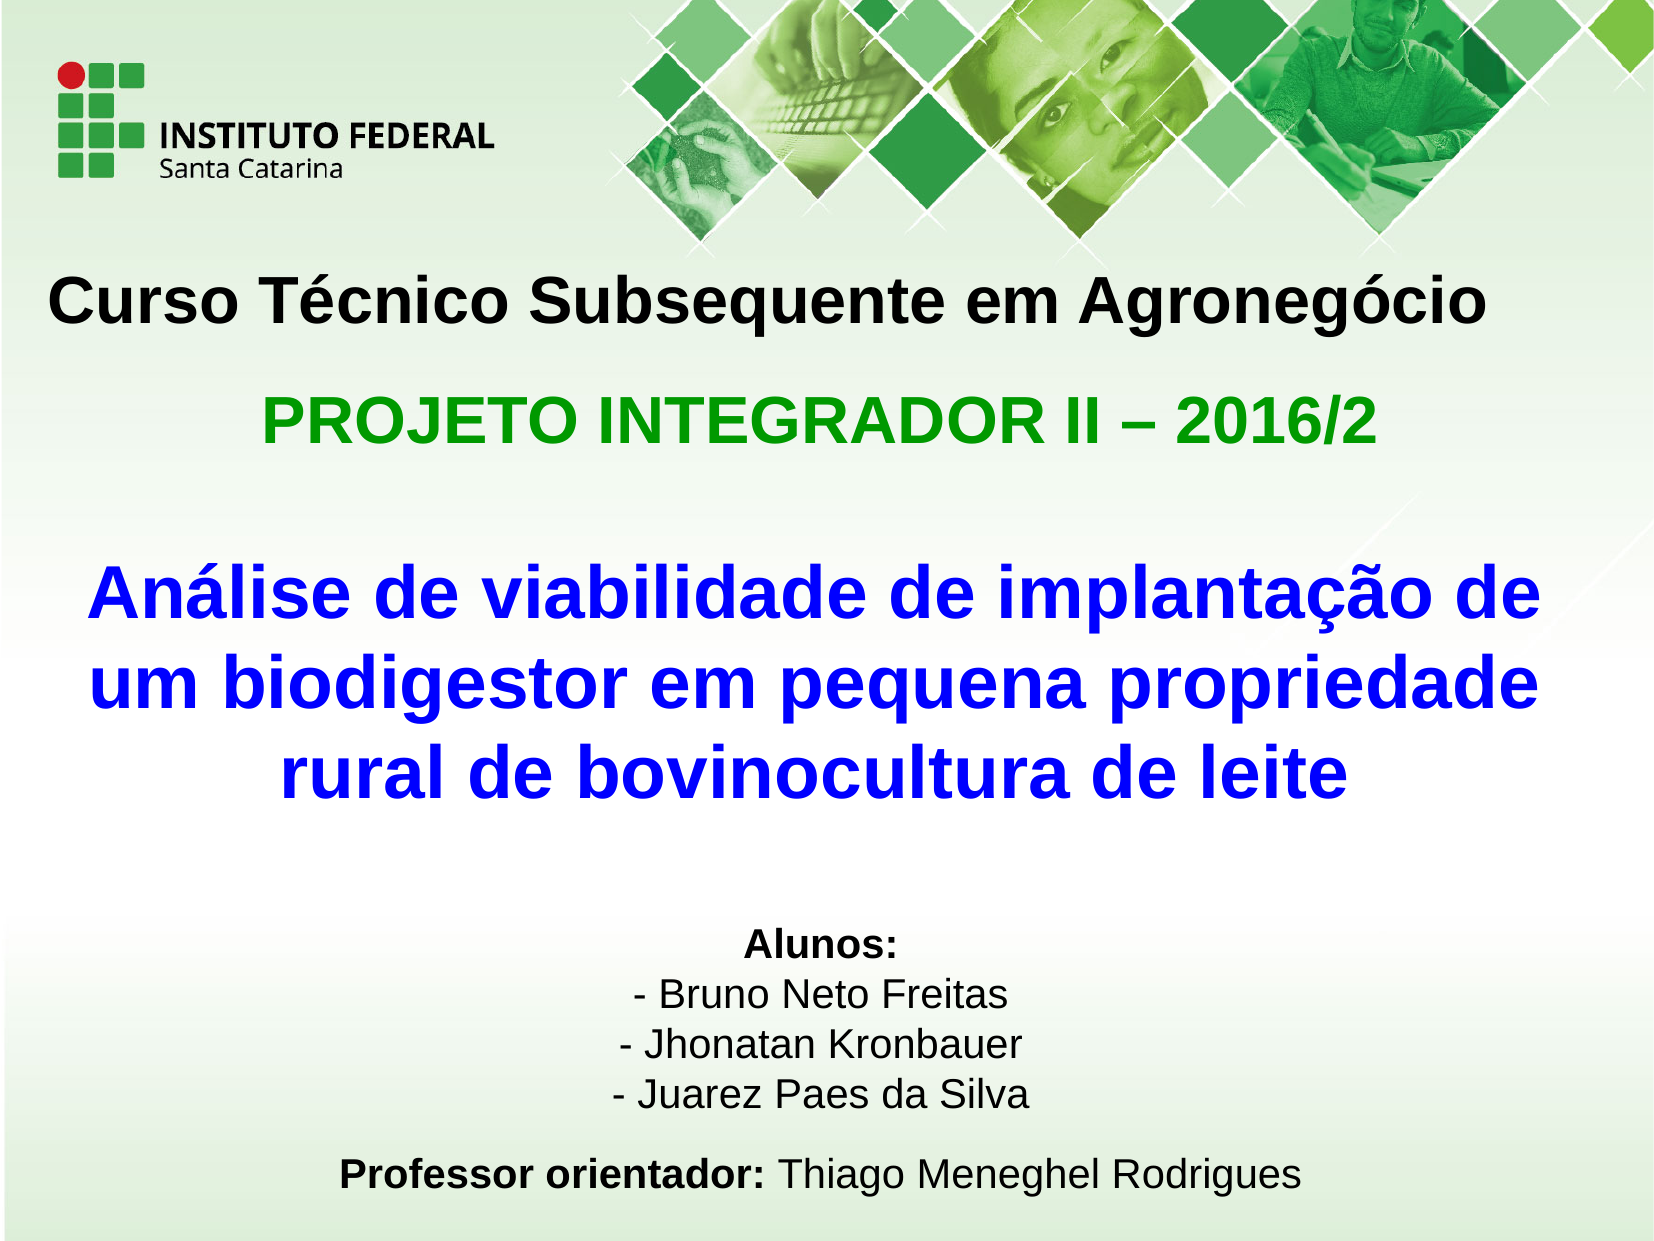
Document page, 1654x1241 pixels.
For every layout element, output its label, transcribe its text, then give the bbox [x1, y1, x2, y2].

text_box Professor orientador: Thiago Meneghel Rodrigues [307, 1139, 1335, 1205]
text_box Curso Técnico Subsequente em Agronegócio PROJETO INTEGRADOR II – 2016/2 [47, 253, 1595, 461]
text_box Análise de viabilidade de implantação de um biodigestor em pequena propriedade rural de bovinocultura de leite [47, 548, 1583, 809]
picture [1, 0, 1654, 1241]
text_box Alunos: - Bruno Neto Freitas - Jhonatan Kronbauer - Juarez Paes da Silva [53, 922, 1589, 1111]
